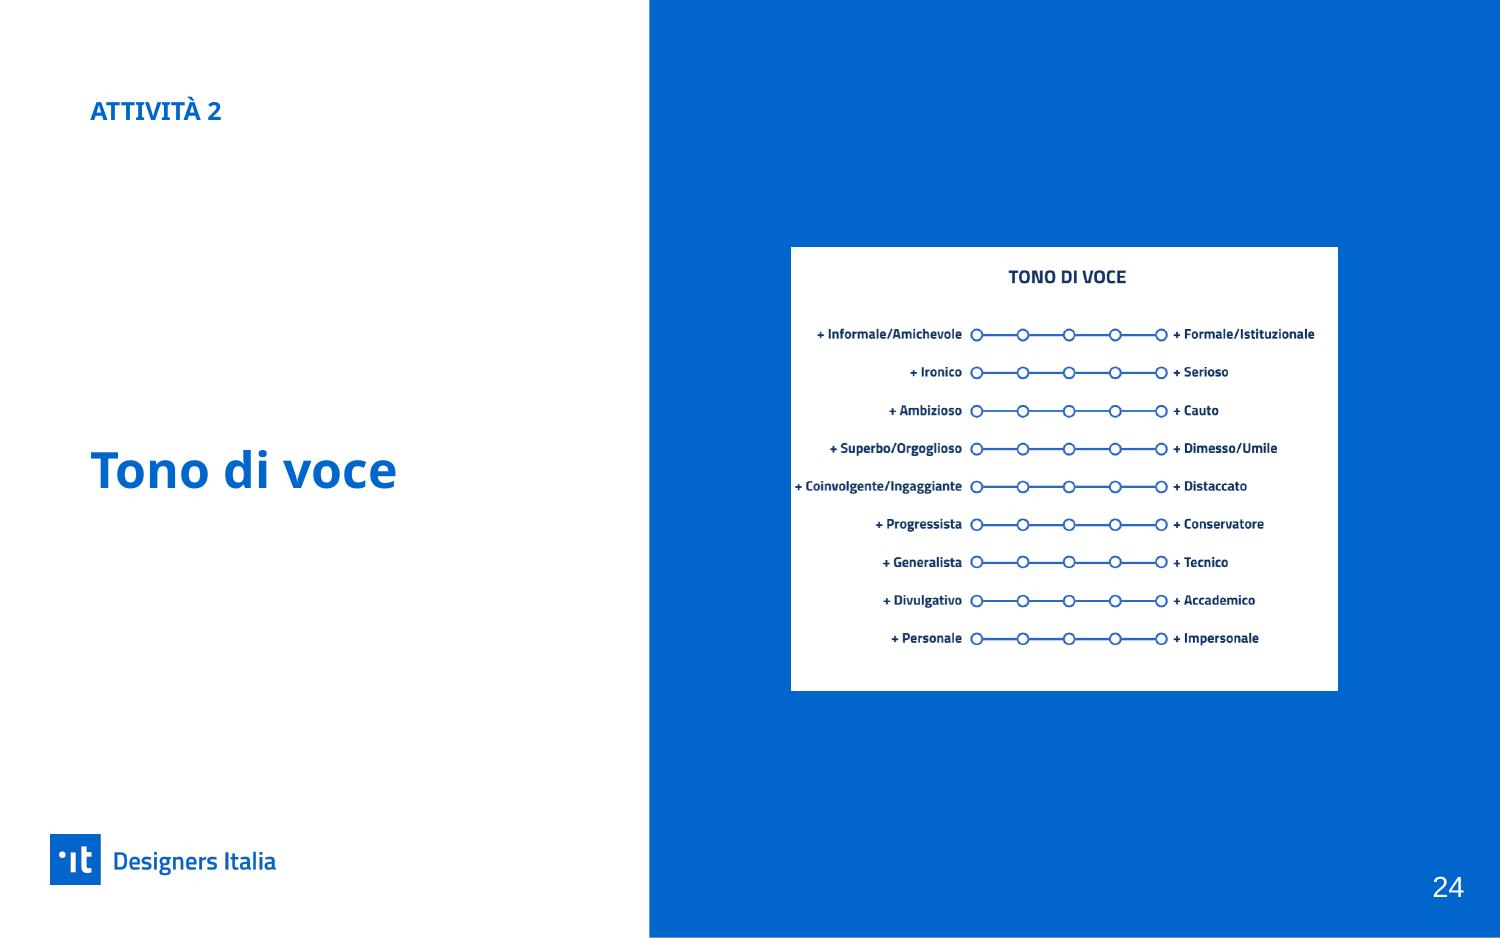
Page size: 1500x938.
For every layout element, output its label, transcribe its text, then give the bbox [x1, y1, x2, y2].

picture [791, 247, 1338, 691]
text_box [649, 0, 1500, 938]
picture [50, 834, 289, 885]
text_box Tono di voce [75, 426, 563, 512]
slide_number <numero> [1389, 850, 1480, 922]
text_box ATTIVITÀ 2 [75, 87, 779, 134]
